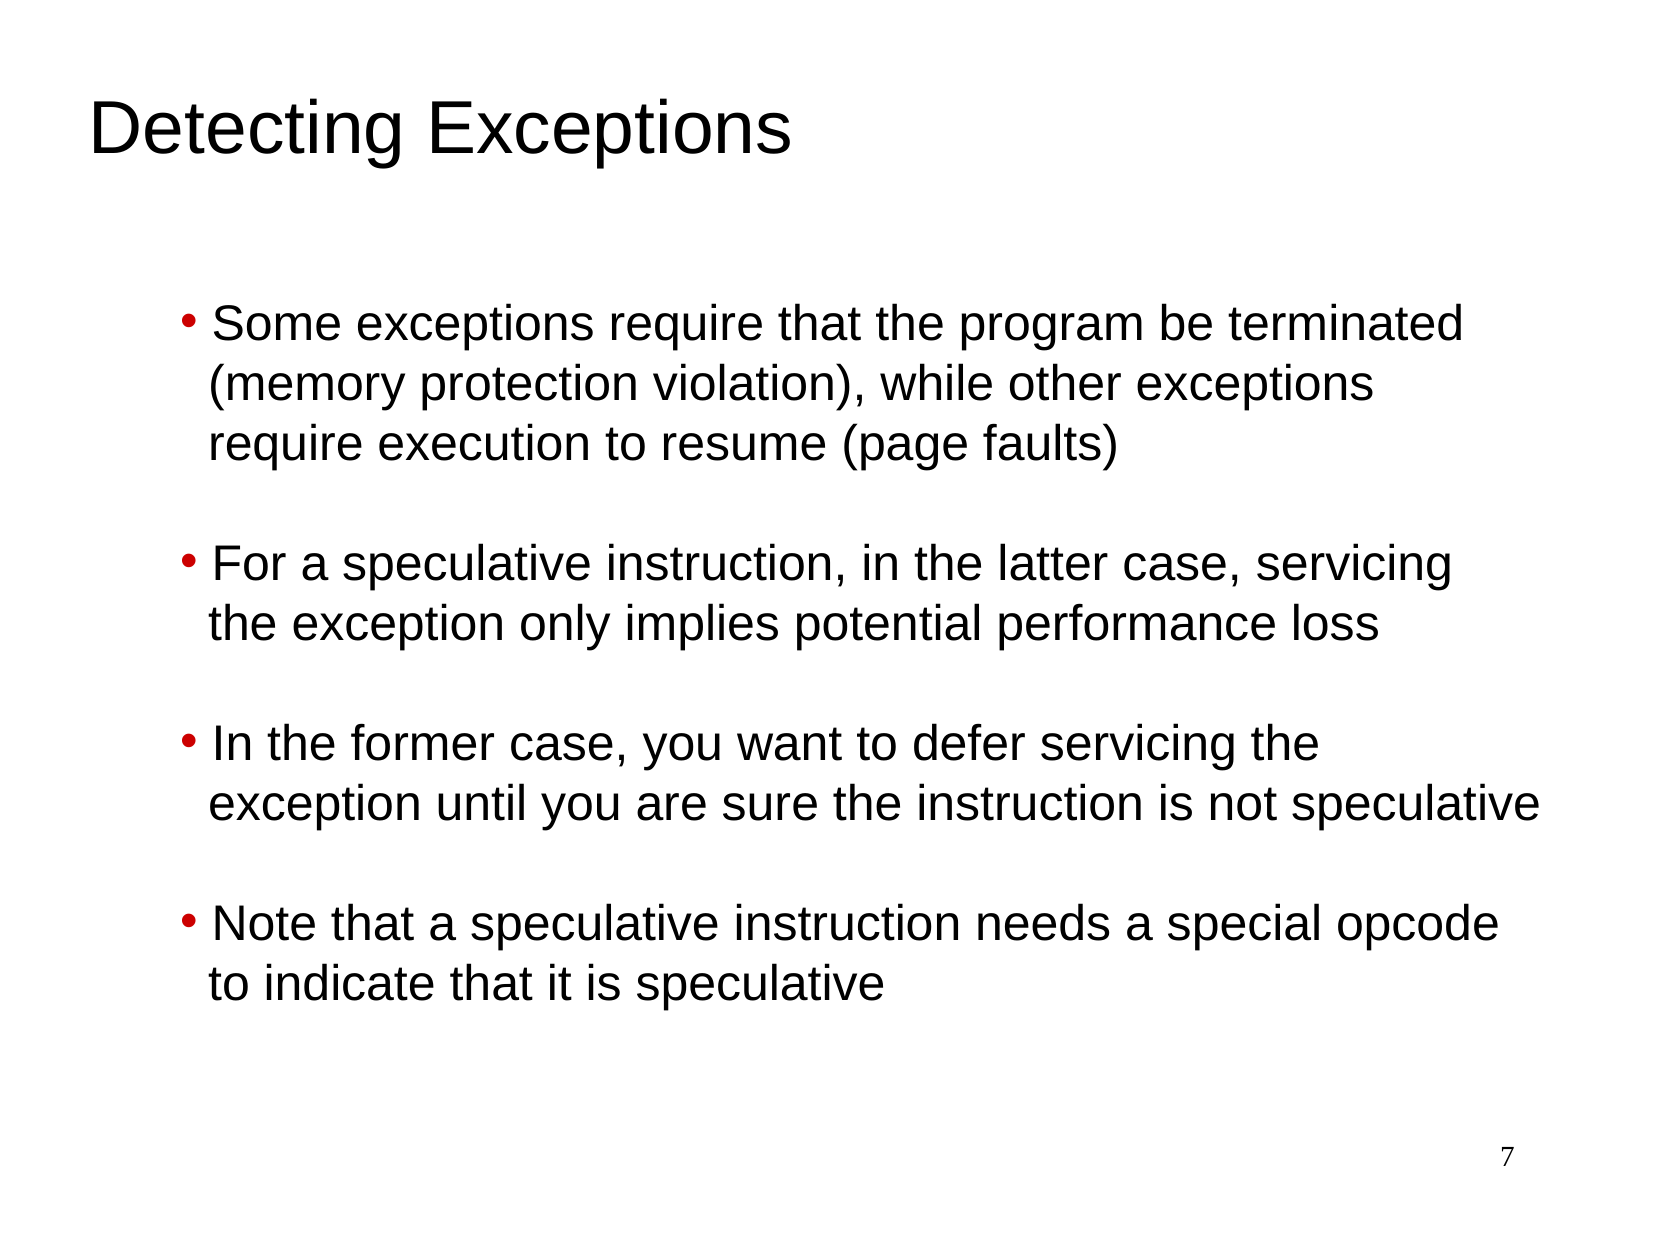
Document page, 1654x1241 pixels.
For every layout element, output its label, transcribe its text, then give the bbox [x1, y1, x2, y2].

text_box Some exceptions require that the program be terminated (memory protection violation), while other exceptions require execution to resume (page faults) For a speculative instruction, in the latter case, servicing the exception only implies potential performance loss In the former case, you want to defer servicing the exception until you are sure the instruction is not speculative Note that a speculative instruction needs a special opcode to indicate that it is speculative [165, 282, 1557, 1019]
text_box 23 [1185, 1129, 1530, 1213]
text_box Detecting Exceptions [73, 71, 809, 177]
